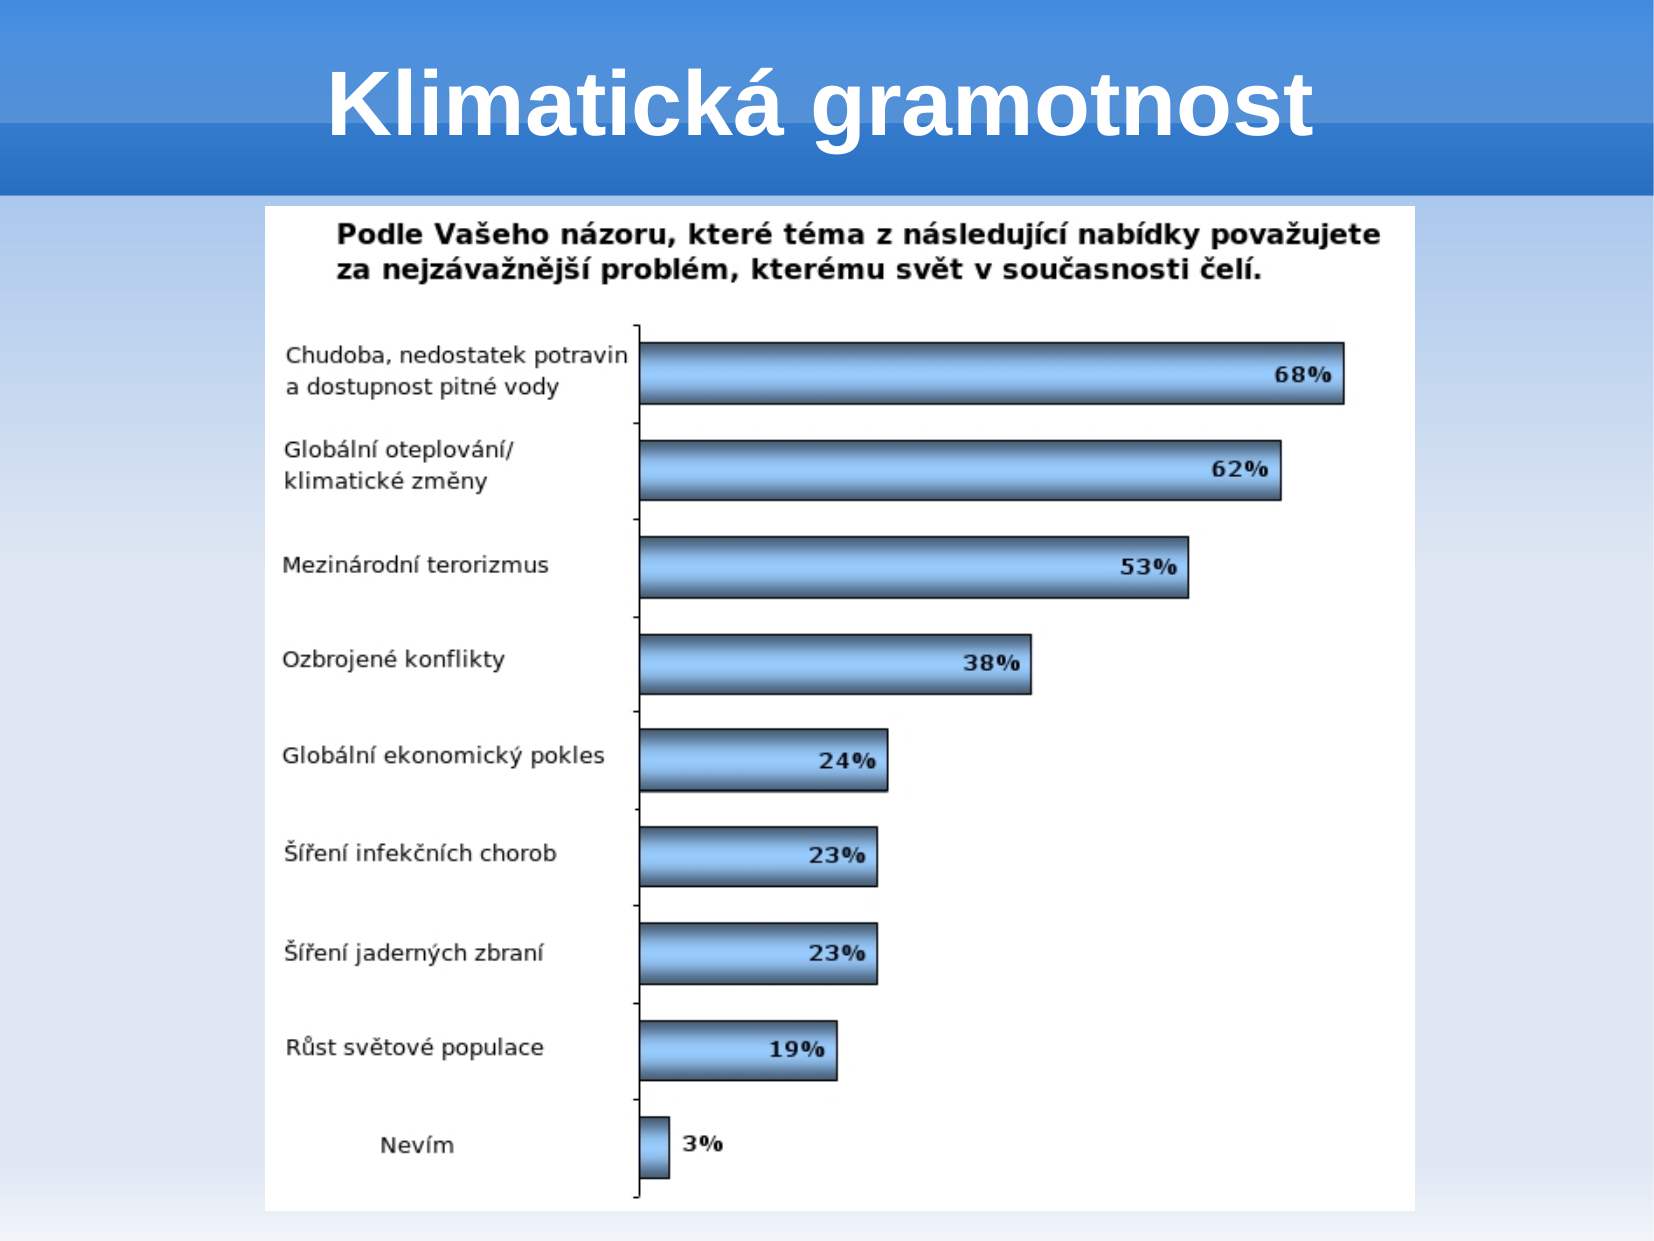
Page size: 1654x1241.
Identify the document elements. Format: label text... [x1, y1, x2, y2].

picture [0, 0, 1654, 1241]
title Klimatická gramotnost [76, 0, 1565, 208]
